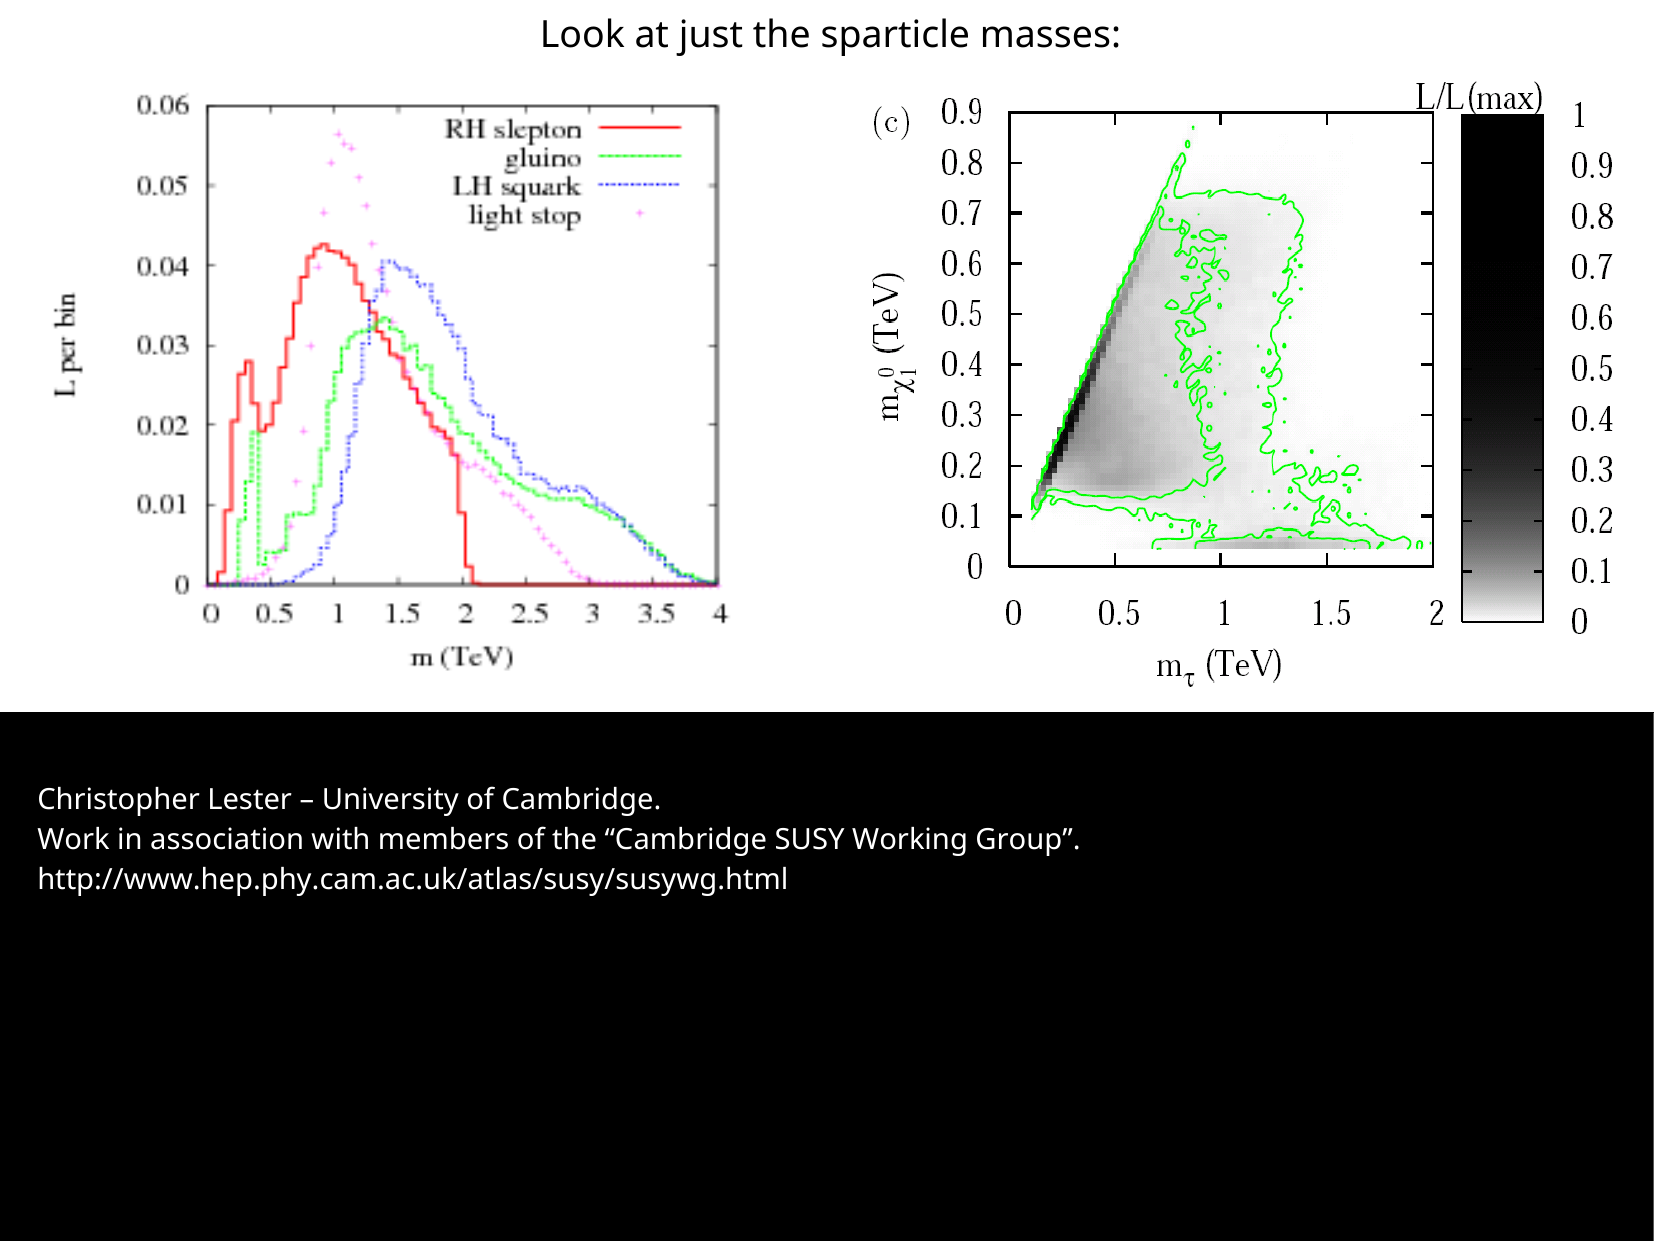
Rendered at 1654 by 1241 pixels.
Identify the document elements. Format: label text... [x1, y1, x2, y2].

picture [35, 77, 748, 690]
picture [862, 74, 1625, 696]
text_box Look at just the sparticle masses: [525, 0, 1238, 226]
